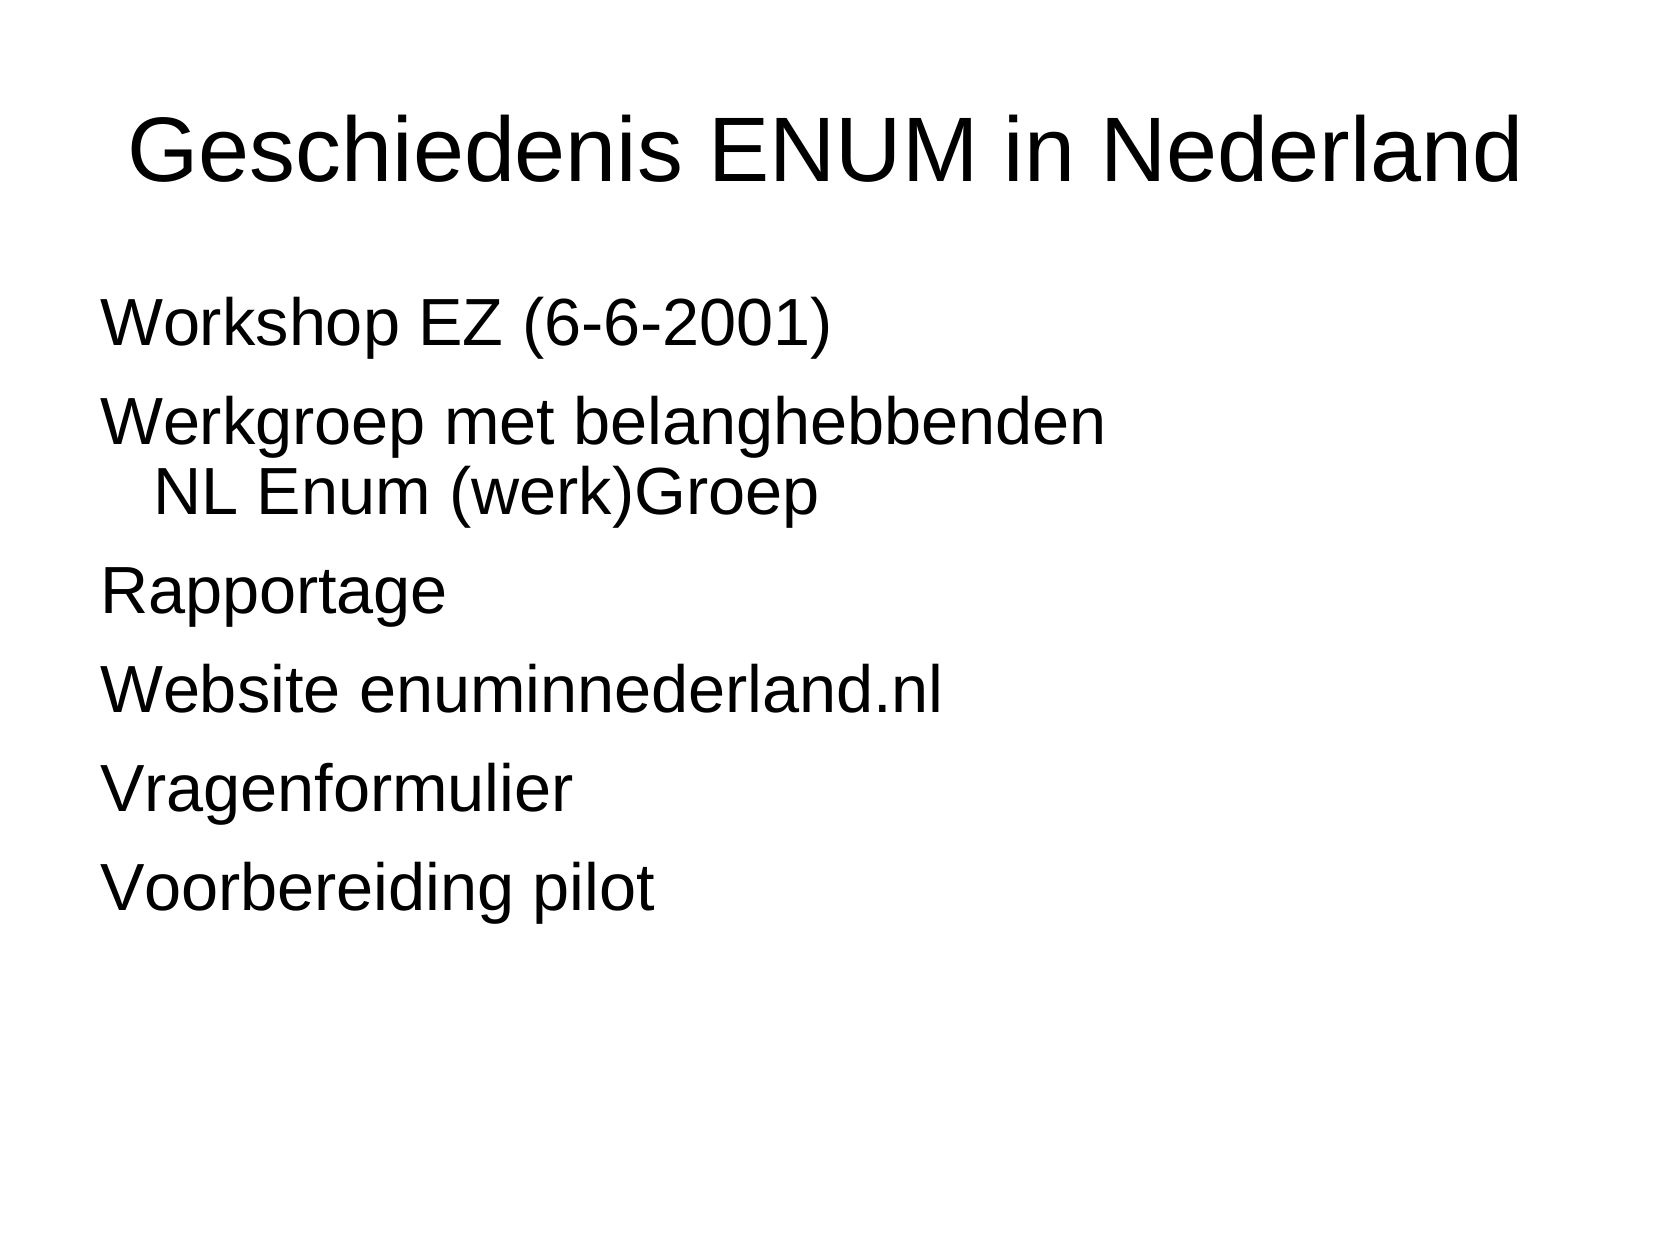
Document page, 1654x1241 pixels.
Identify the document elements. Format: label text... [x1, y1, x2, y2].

list Workshop EZ (6-6-2001) Werkgroep met belanghebbenden NL Enum (werk)Groep Rapportage Website enuminnederland.nl Vragenformulier Voorbereiding pilot [82, 290, 1571, 1109]
title Geschiedenis ENUM in Nederland [82, 49, 1571, 257]
